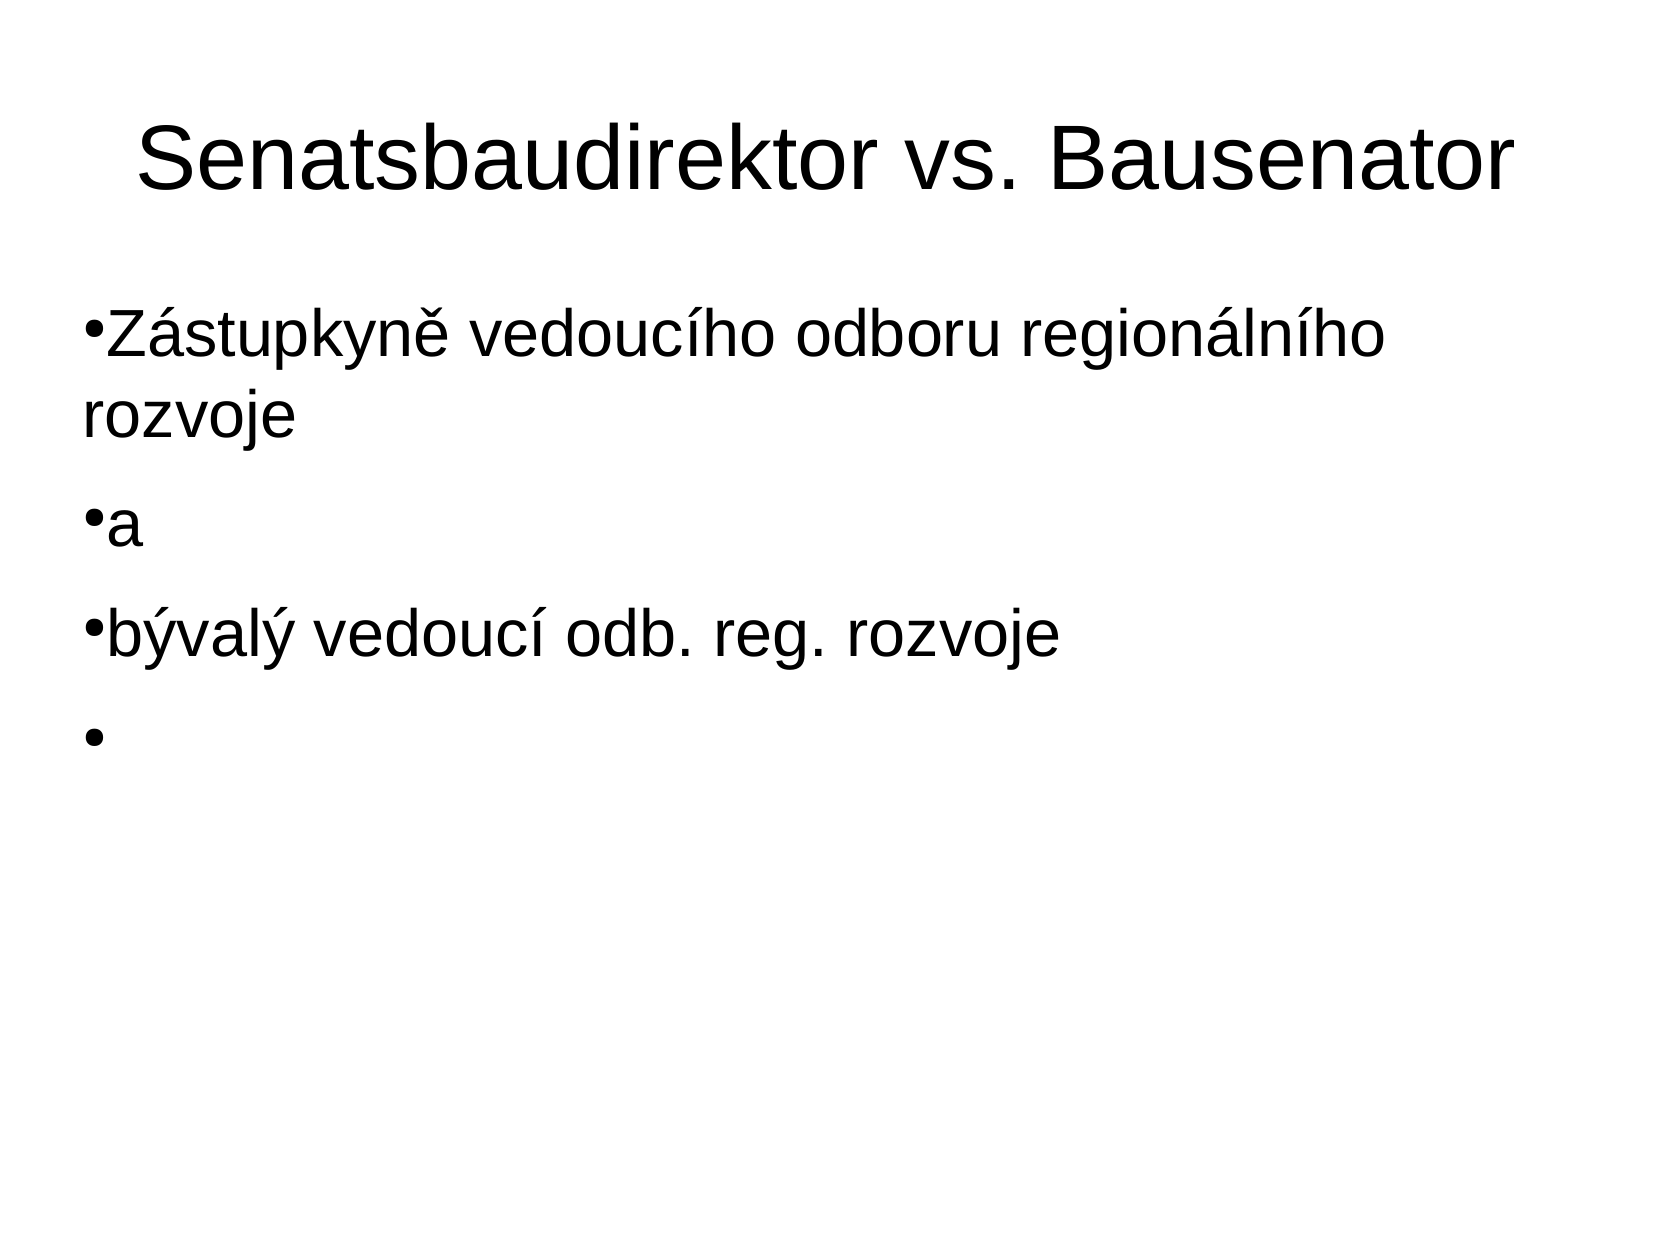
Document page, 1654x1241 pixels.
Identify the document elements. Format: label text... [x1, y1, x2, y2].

list Zástupkyně vedoucího odboru regionálního rozvoje a bývalý vedoucí odb. reg. rozvoje [82, 290, 1571, 1010]
title Senatsbaudirektor vs. Bausenator [82, 49, 1571, 257]
